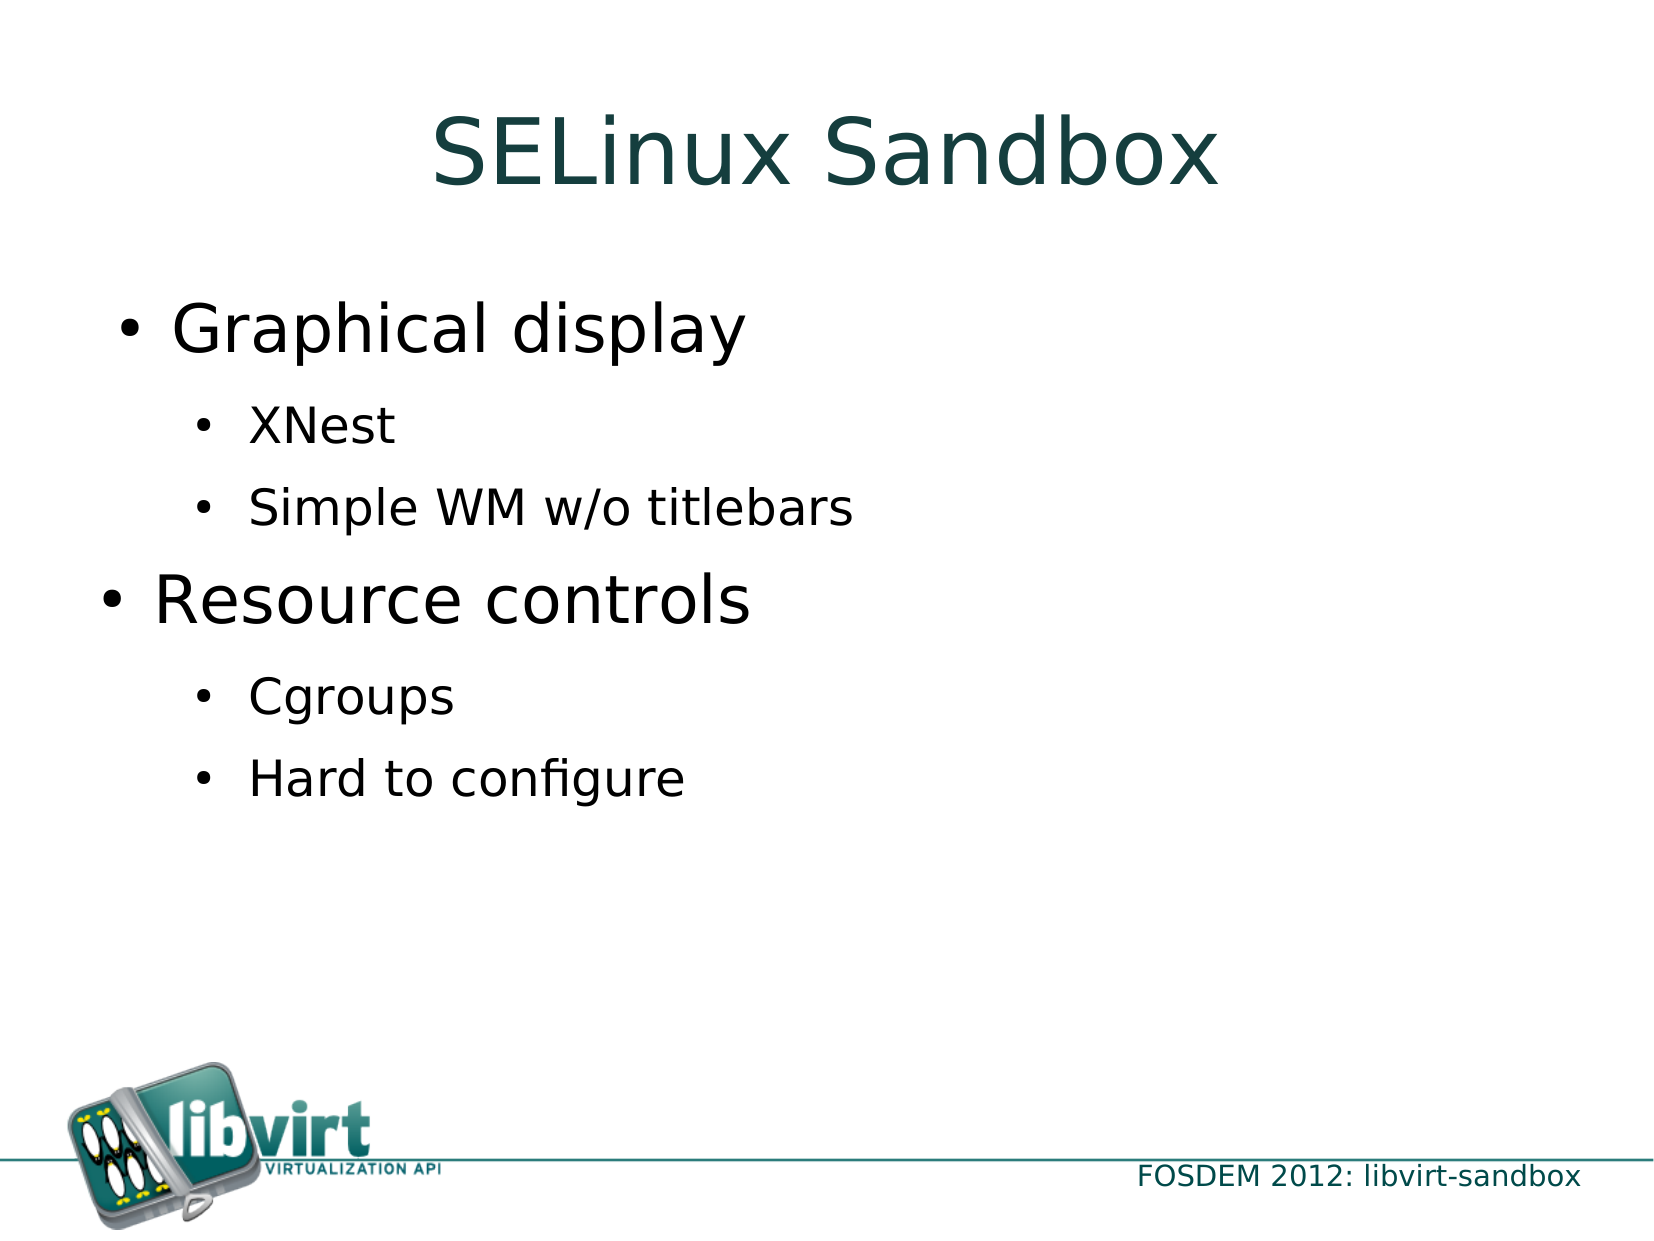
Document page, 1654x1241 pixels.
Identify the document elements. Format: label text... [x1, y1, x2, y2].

list Graphical display XNest Simple WM w/o titlebars Resource controls Cgroups Hard to configure [82, 290, 1571, 1062]
text_box FOSDEM 2012: libvirt-sandbox [1122, 1151, 1654, 1211]
title SELinux Sandbox [82, 49, 1571, 257]
picture [0, 1062, 1654, 1230]
